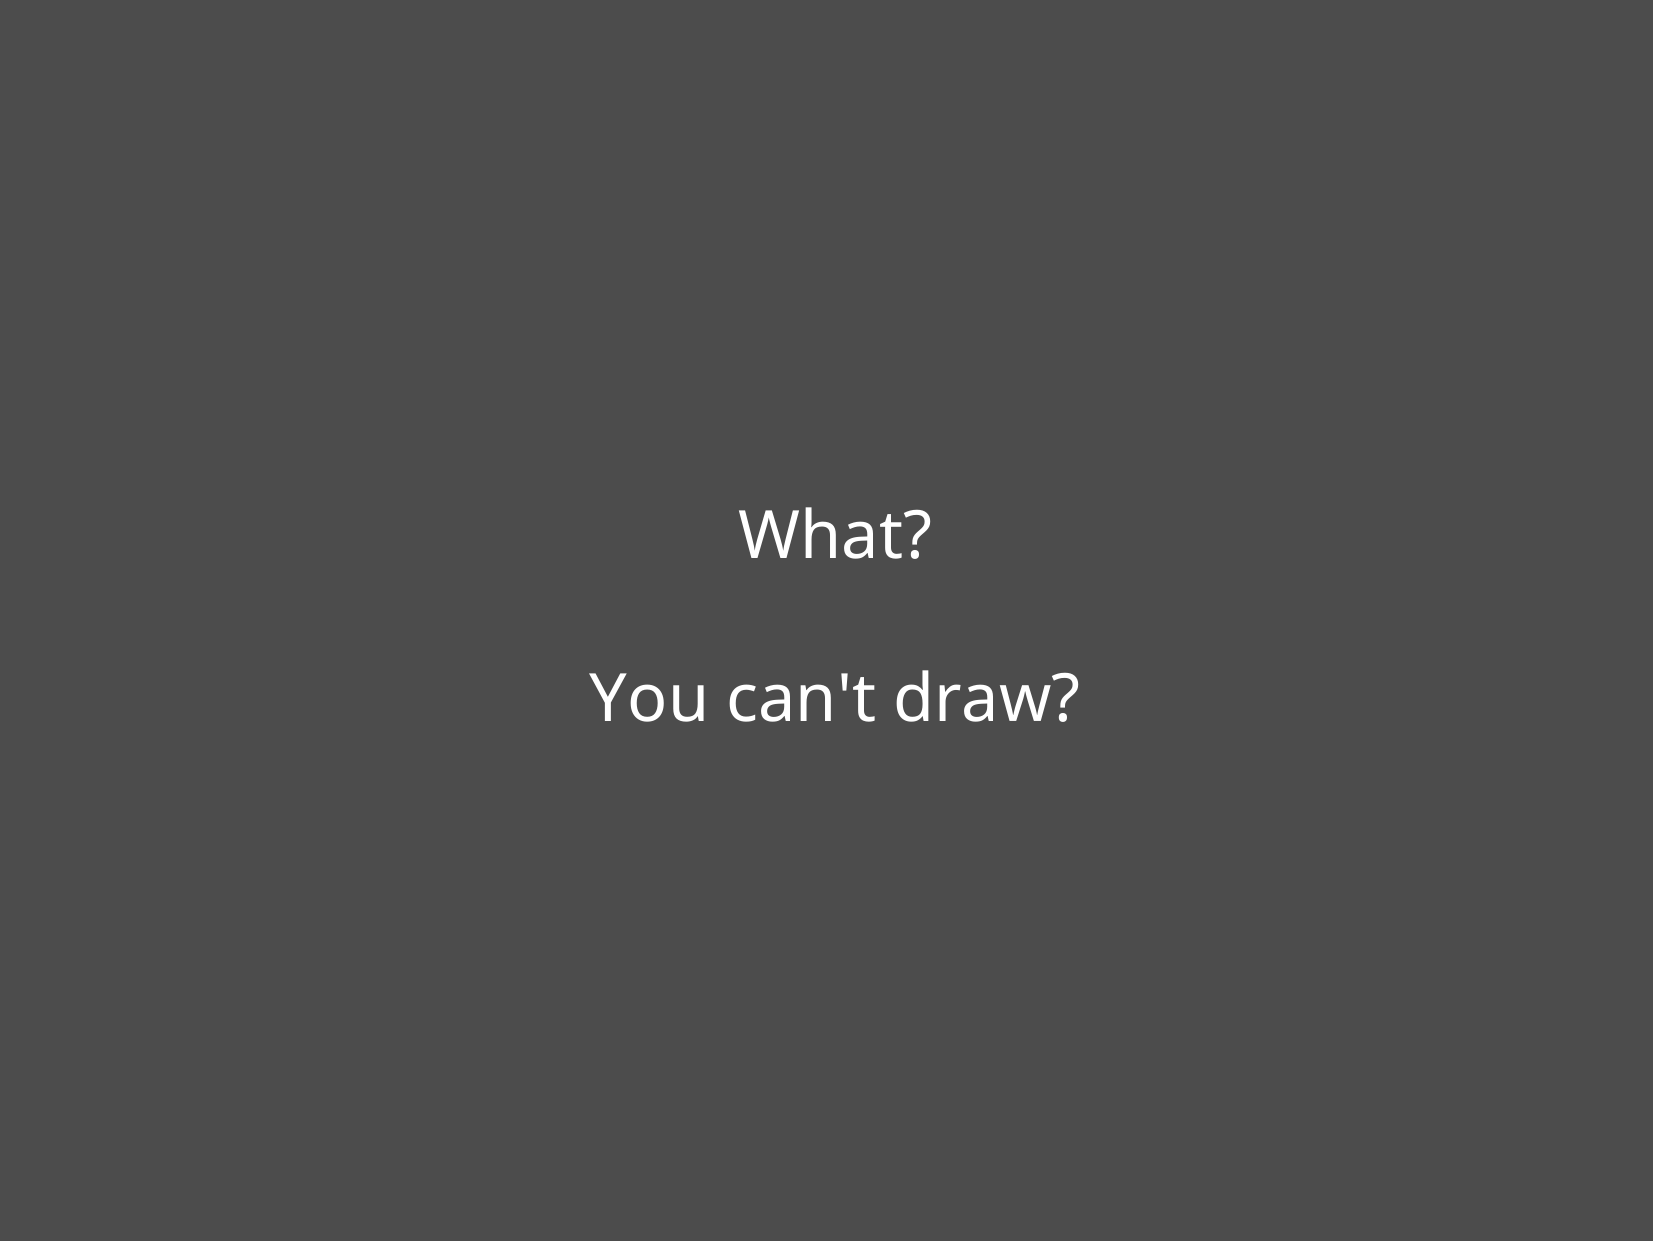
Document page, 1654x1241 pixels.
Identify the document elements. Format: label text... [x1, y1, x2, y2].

title What? You can't draw? [272, 480, 1398, 751]
